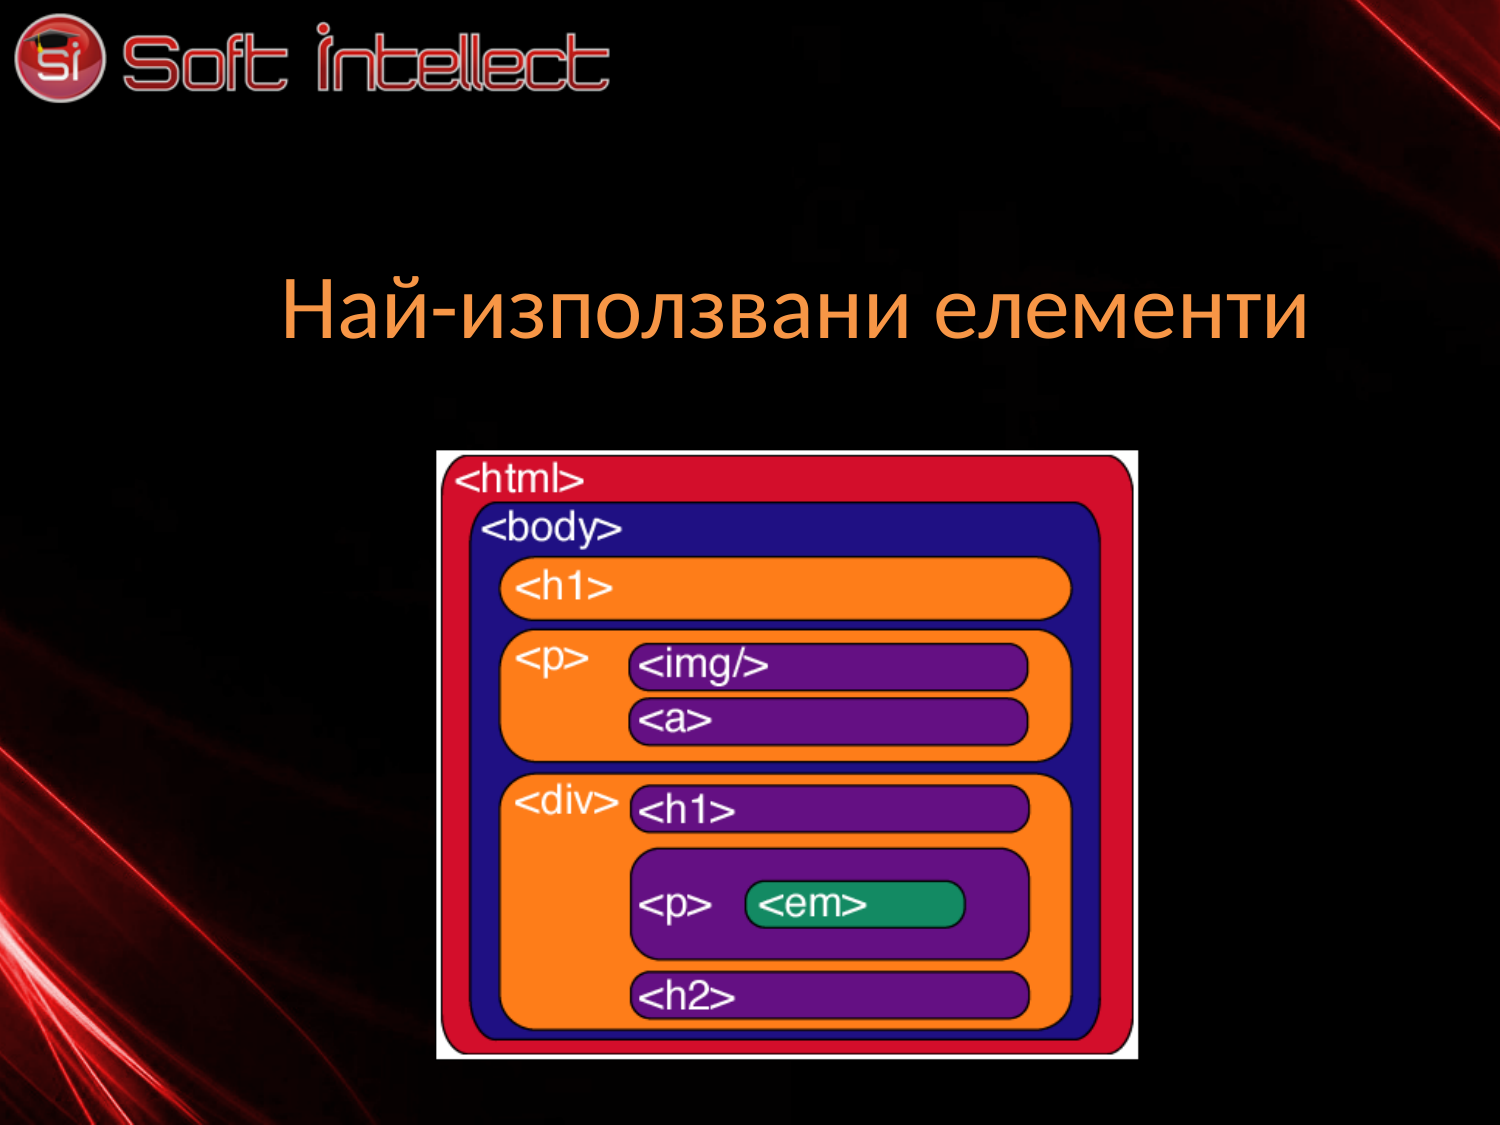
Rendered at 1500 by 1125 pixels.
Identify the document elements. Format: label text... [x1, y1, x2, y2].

text_box Най-използвани елементи [158, 181, 1434, 423]
picture [0, 0, 1500, 1125]
